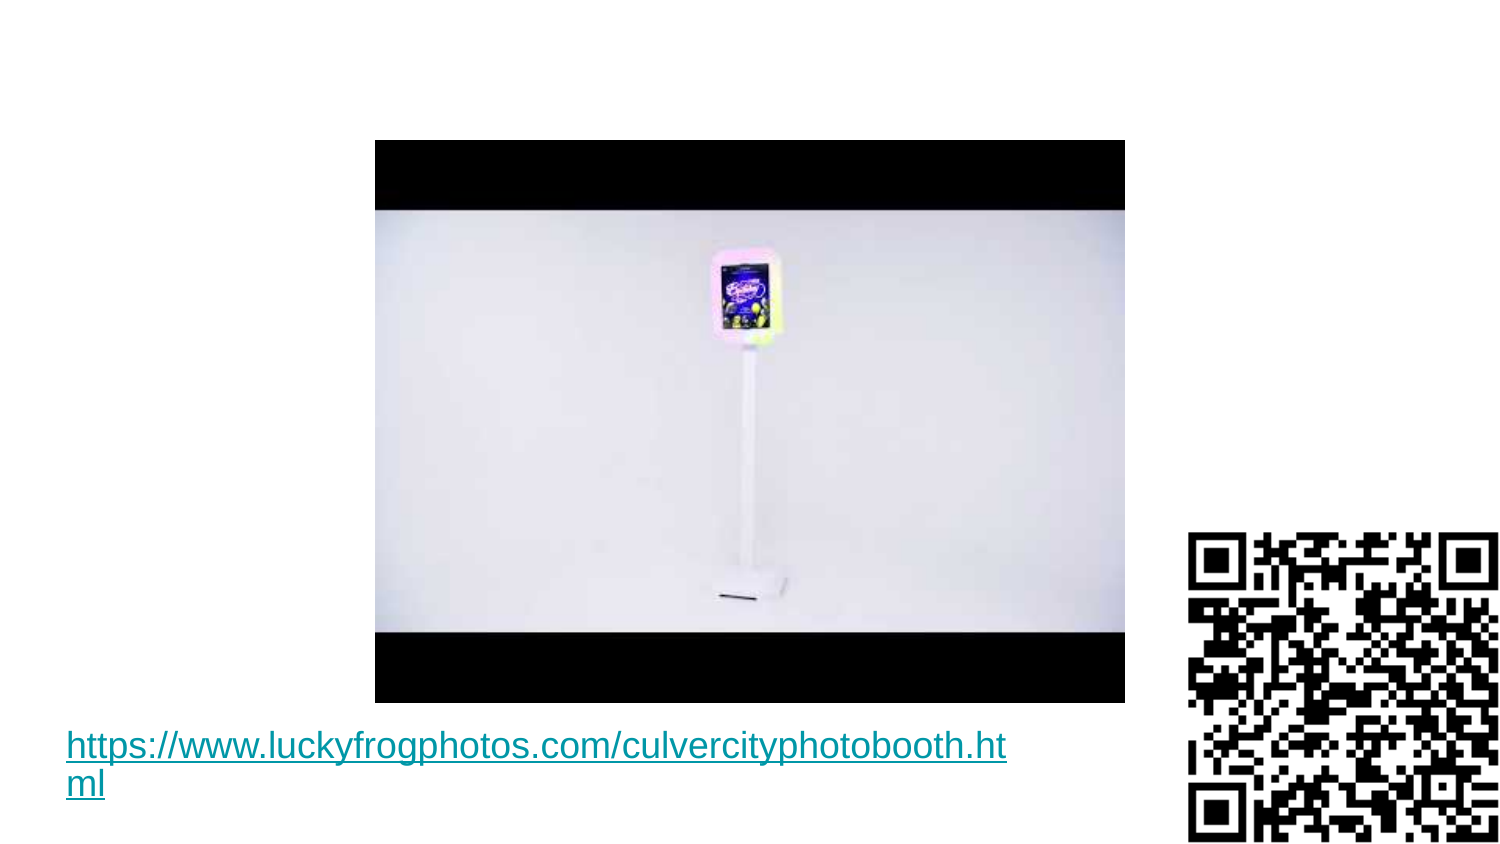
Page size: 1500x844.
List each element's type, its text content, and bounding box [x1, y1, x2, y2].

picture [1187, 531, 1500, 844]
list https://www.luckyfrogphotos.com/culvercityphotobooth.html [51, 694, 1036, 794]
picture [375, 140, 1125, 704]
